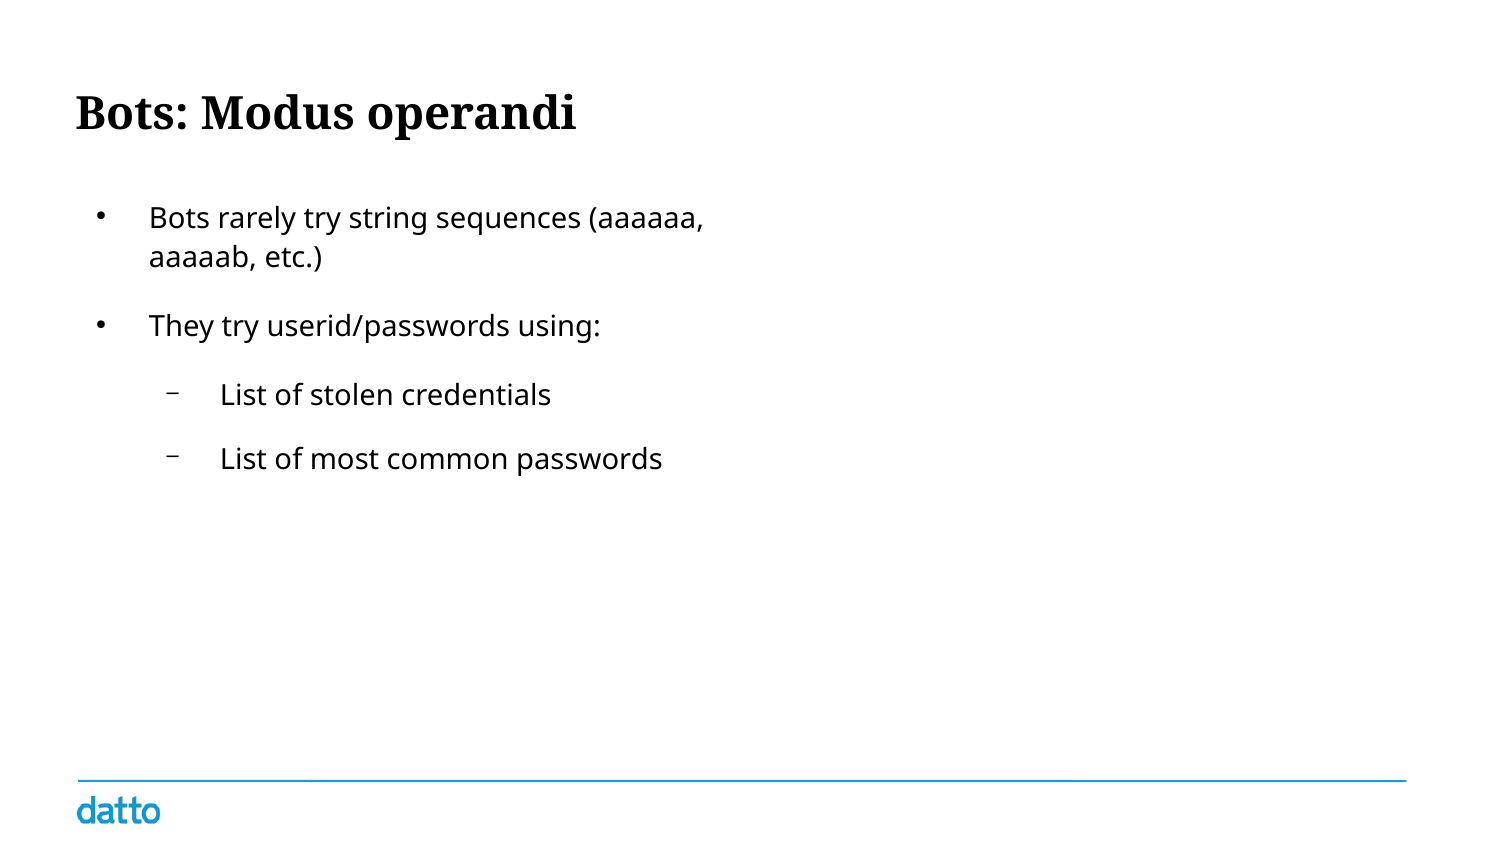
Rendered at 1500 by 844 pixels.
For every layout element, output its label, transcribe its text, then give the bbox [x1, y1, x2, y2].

picture [122, 808, 133, 824]
title Bots: Modus operandi [75, 51, 1404, 172]
picture [136, 796, 160, 824]
list Bots rarely try string sequences (aaaaaa, aaaaab, etc.) They try userid/passwords using: List of stolen credentials List of most common passwords [78, 197, 736, 687]
picture [95, 796, 133, 824]
picture [146, 808, 156, 819]
picture [82, 808, 91, 819]
picture [77, 796, 91, 808]
